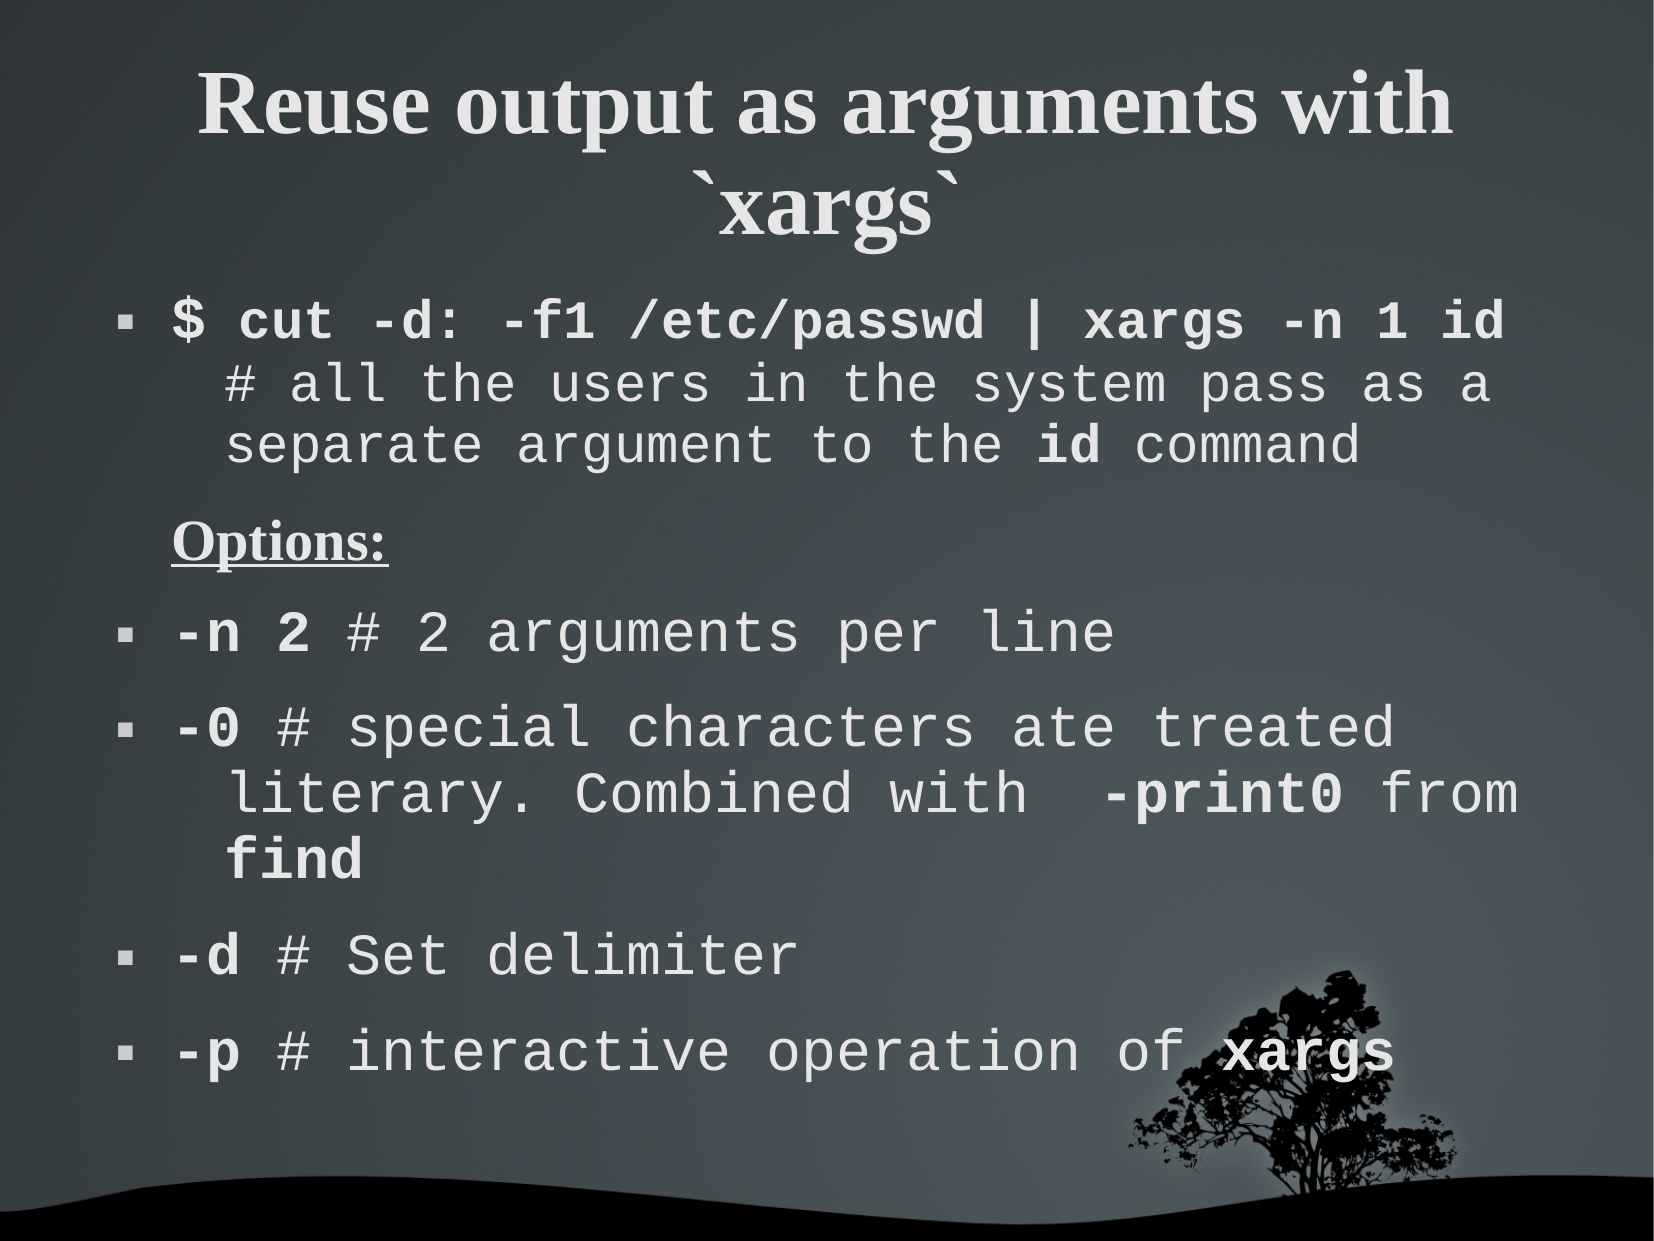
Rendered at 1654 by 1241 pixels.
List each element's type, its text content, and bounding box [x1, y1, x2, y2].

list $ cut -d: -f1 /etc/passwd | xargs -n 1 id # all the users in the system pass as a separate argument to the id command Options: -n 2 # 2 arguments per line -0 # special characters ate treated literary. Combined with -print0 from find -d # Set delimiter -p # interactive operation of xargs [82, 290, 1571, 1217]
picture [0, 0, 1654, 1241]
title Reuse output as arguments with `xargs` [82, 49, 1571, 257]
